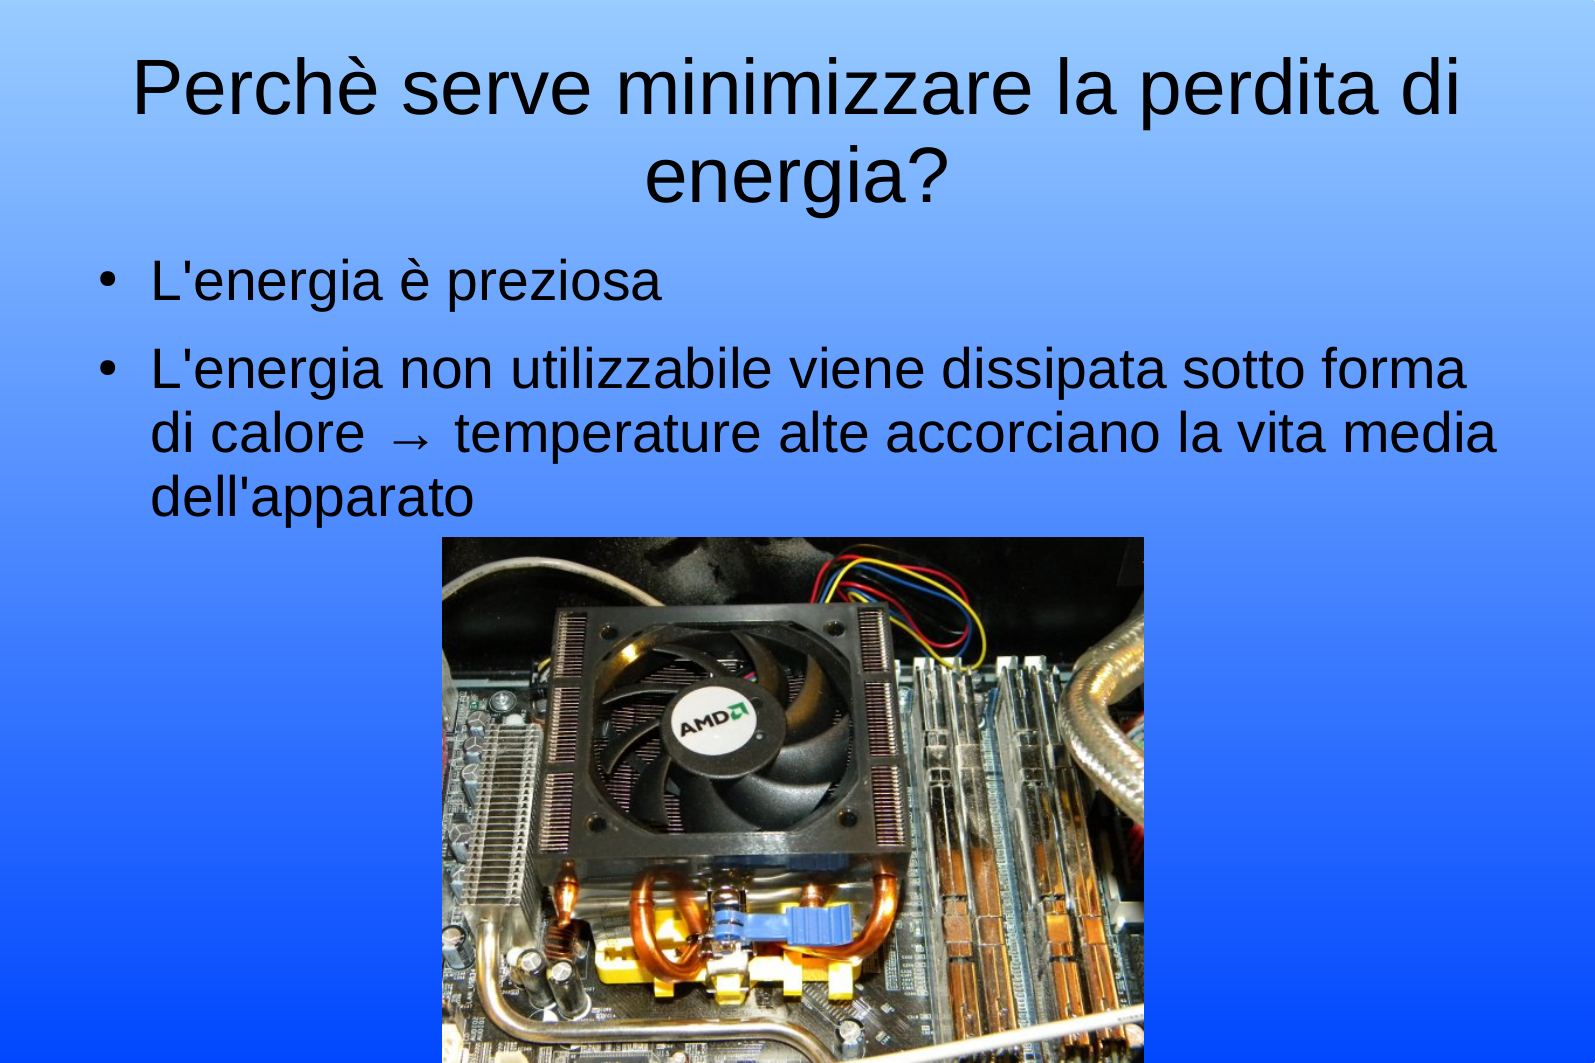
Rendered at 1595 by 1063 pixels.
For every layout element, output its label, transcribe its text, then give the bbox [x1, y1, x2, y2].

picture [442, 537, 1144, 1063]
title Perchè serve minimizzare la perdita di energia? [79, 42, 1515, 220]
list L'energia è preziosa L'energia non utilizzabile viene dissipata sotto forma di calore → temperature alte accorciano la vita media dell'apparato [79, 248, 1515, 528]
